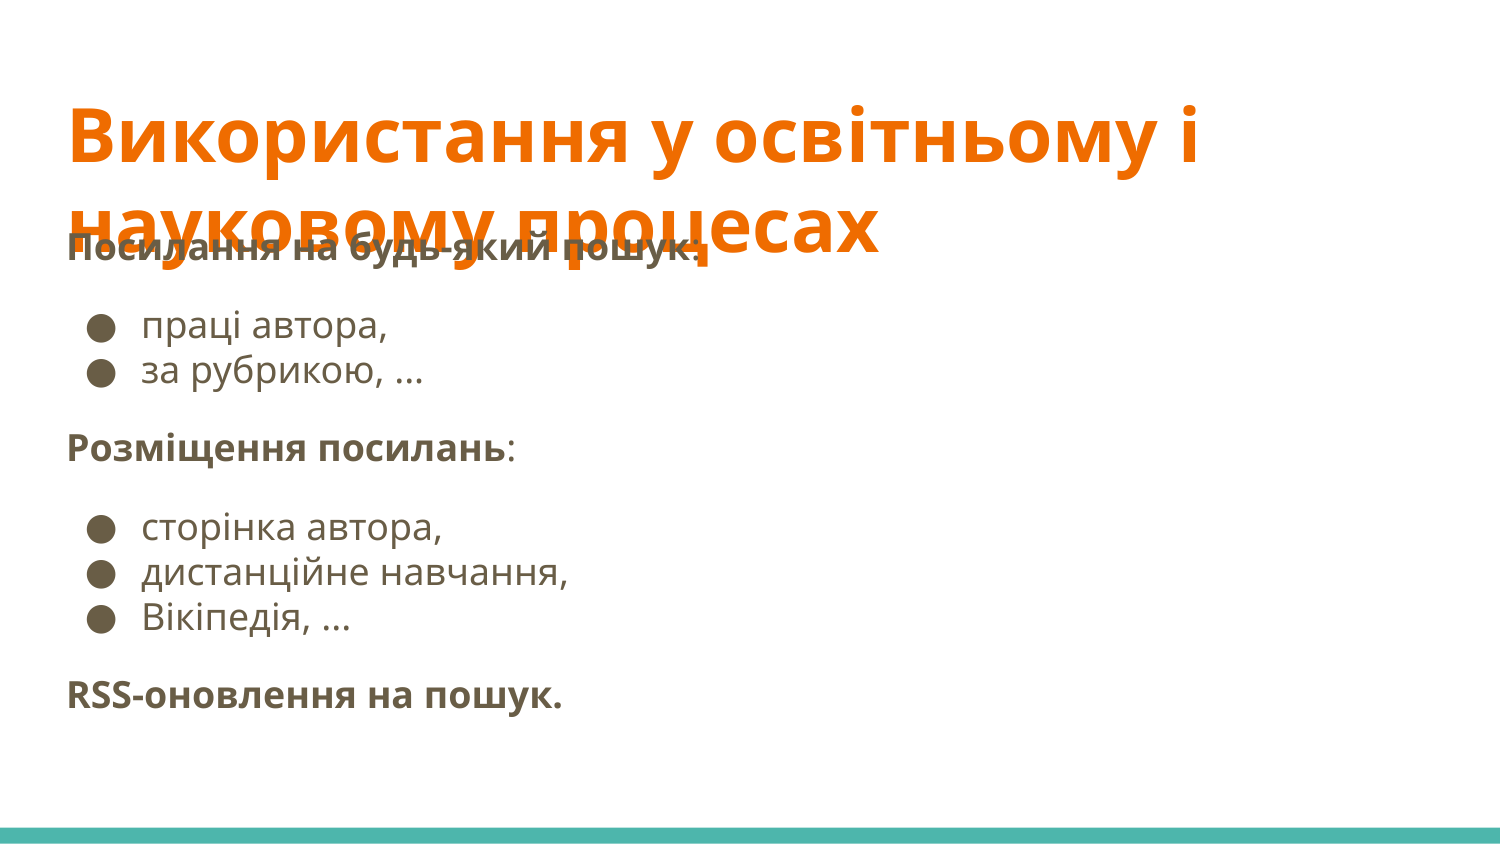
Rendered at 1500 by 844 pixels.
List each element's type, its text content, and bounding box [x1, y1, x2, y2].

title Використання у освітньому і науковому процесах [51, 72, 1449, 189]
list Посилання на будь-який пошук: праці автора, за рубрикою, ... Розміщення посилань: сторінка автора, дистанційне навчання, Вікіпедія, ... RSS-оновлення на пошук. [51, 207, 1449, 792]
